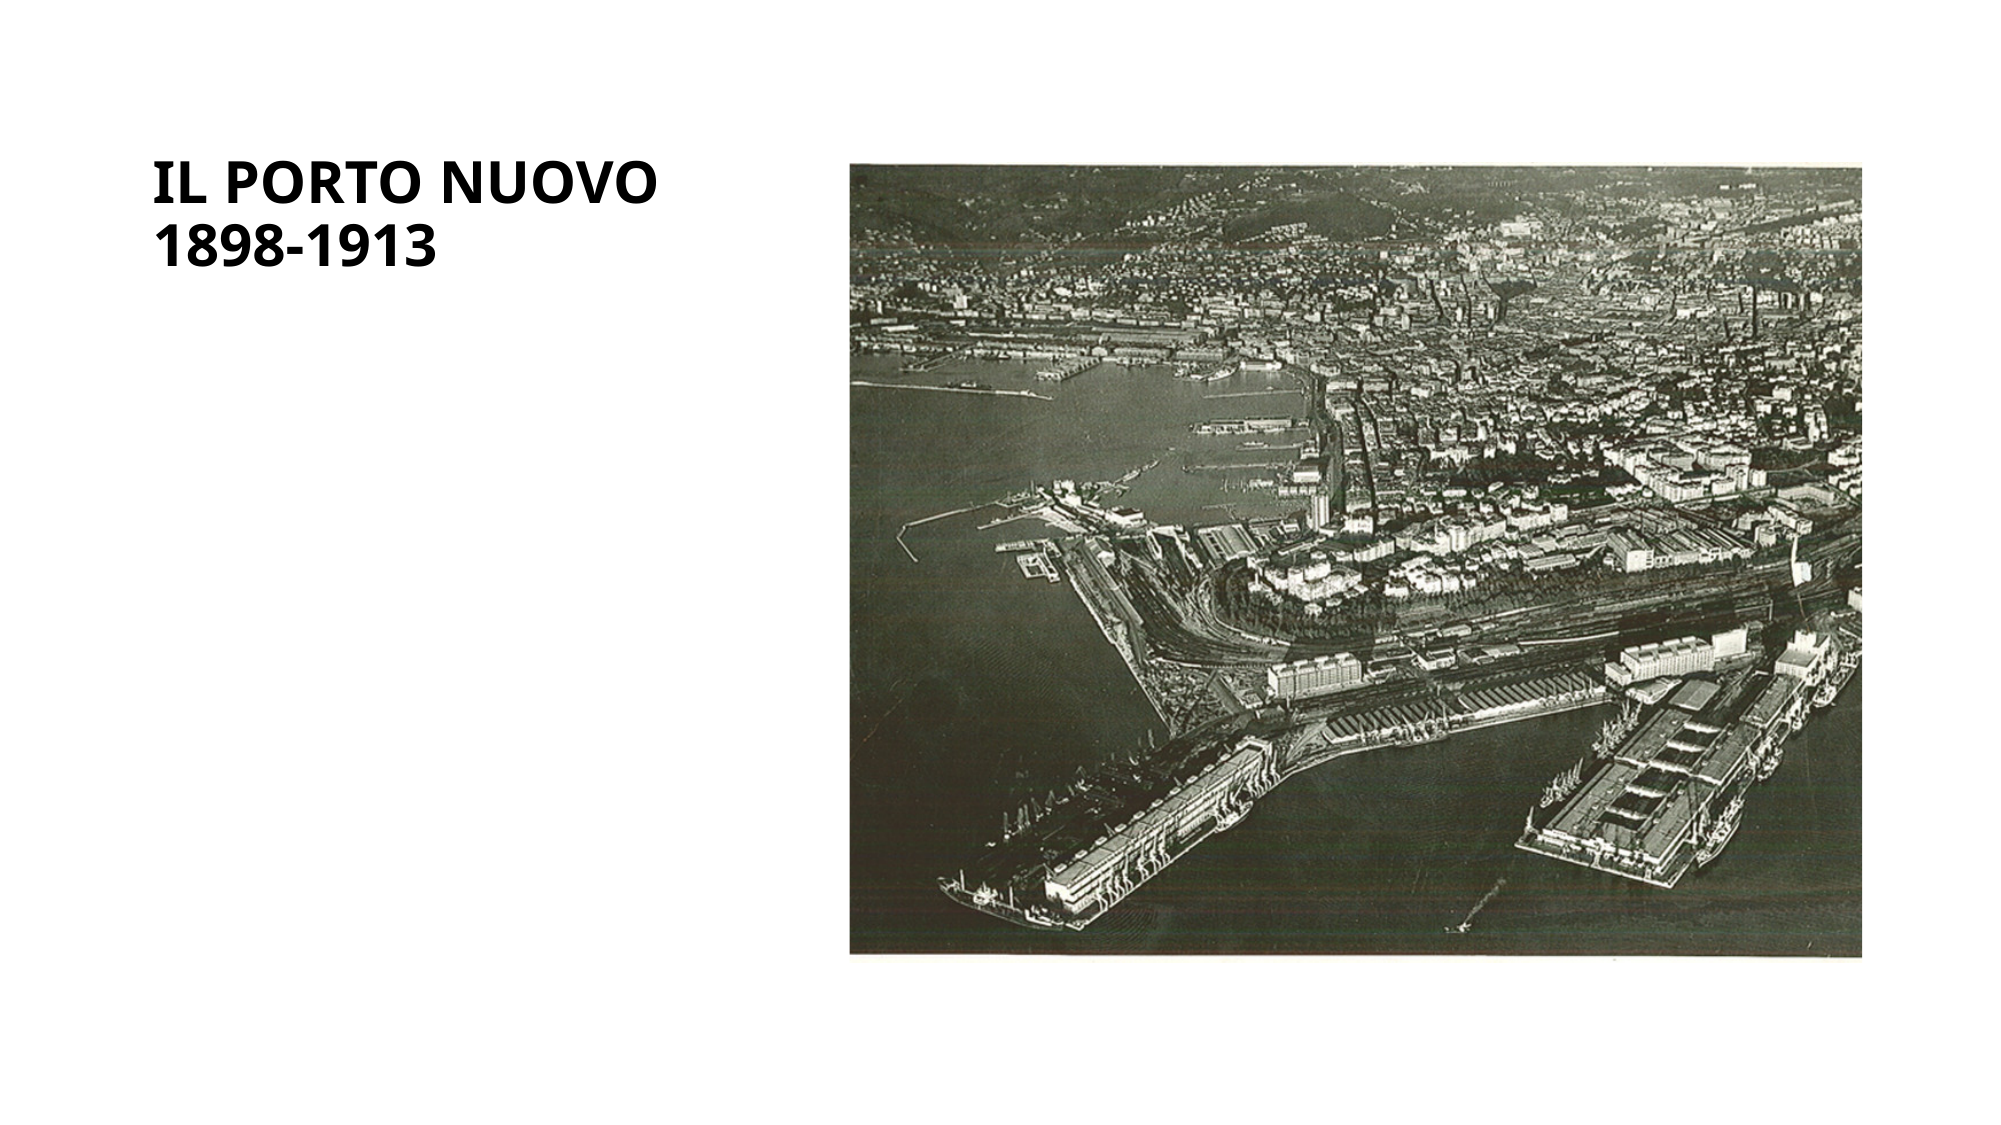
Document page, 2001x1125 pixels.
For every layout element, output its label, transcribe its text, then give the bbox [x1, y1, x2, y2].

picture [849, 162, 1863, 963]
title IL PORTO NUOVO 1898-1913 [137, 75, 783, 287]
